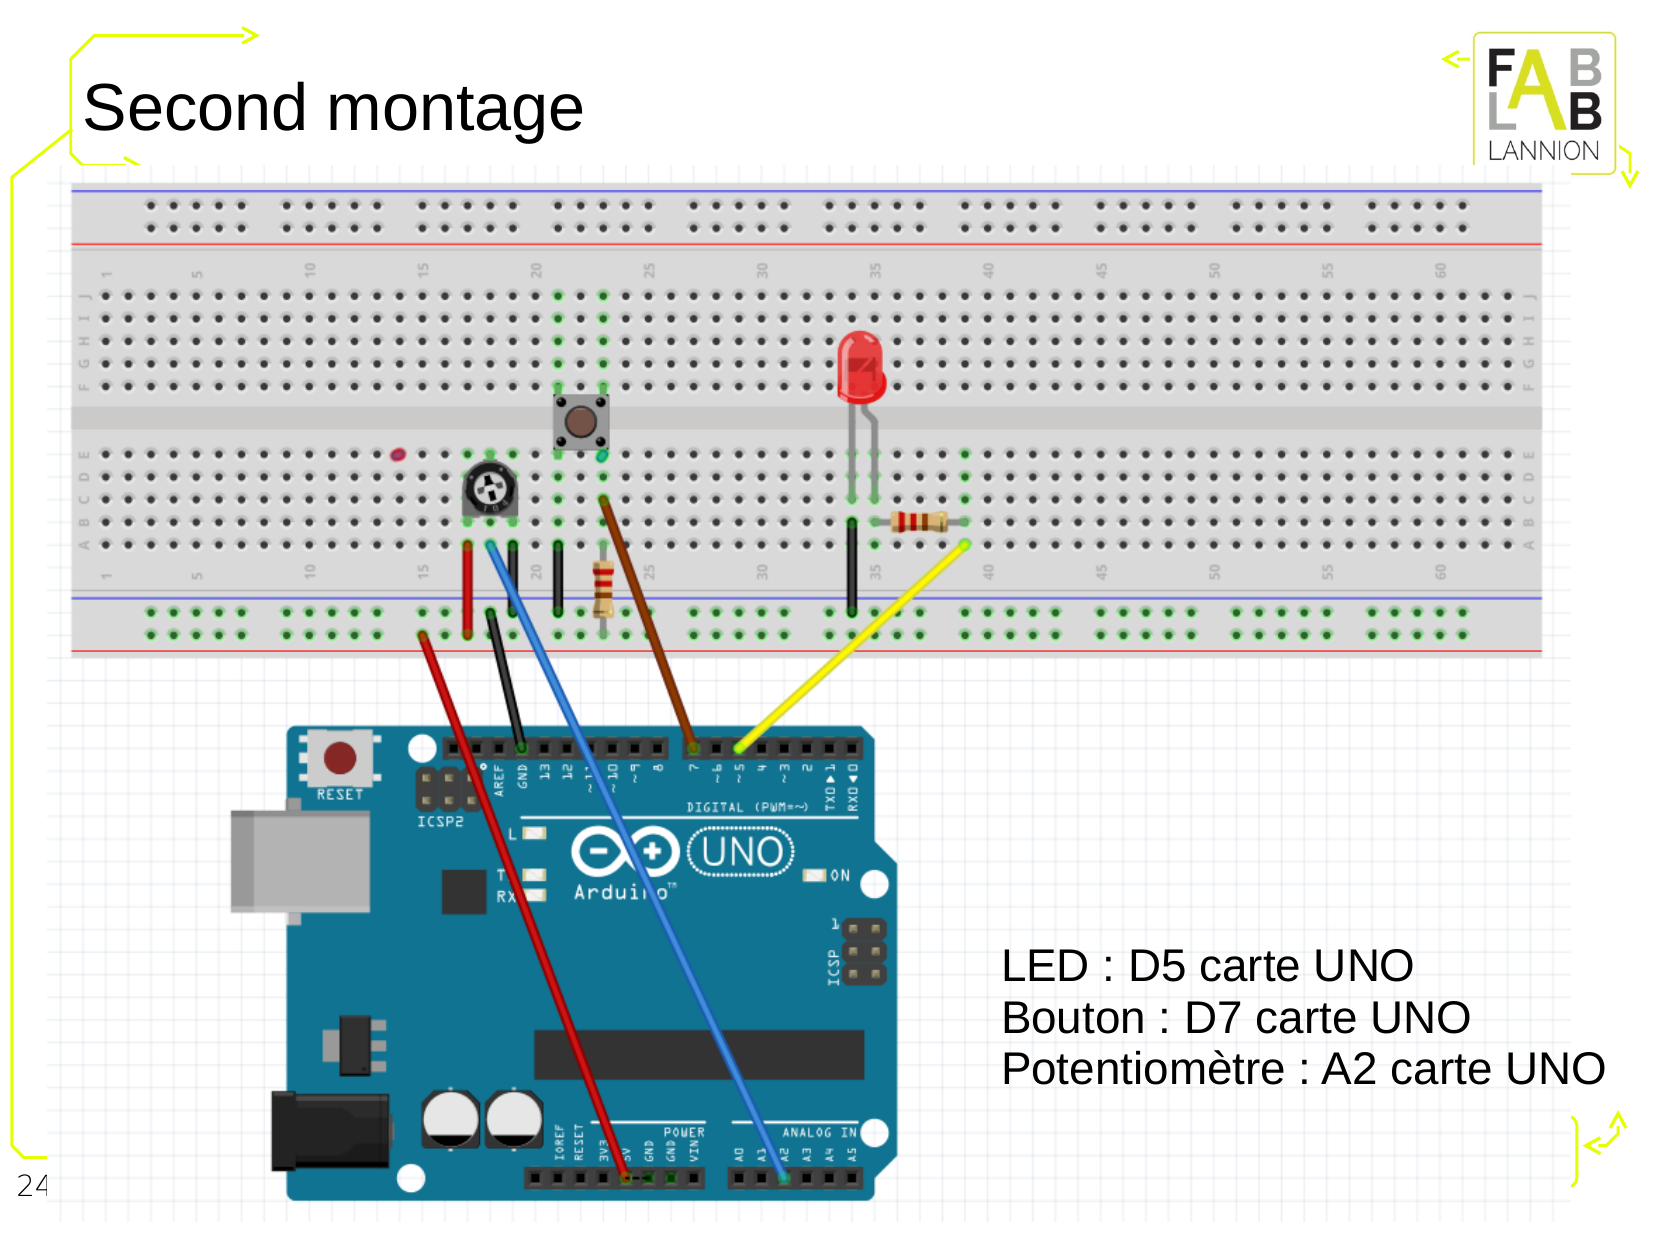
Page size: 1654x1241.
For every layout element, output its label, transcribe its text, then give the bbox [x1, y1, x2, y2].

picture [47, 29, 1619, 1222]
title Second montage [82, 49, 1441, 166]
text_box LED : D5 carte UNO Bouton : D7 carte UNO Potentiomètre : A2 carte UNO [986, 933, 1630, 1102]
